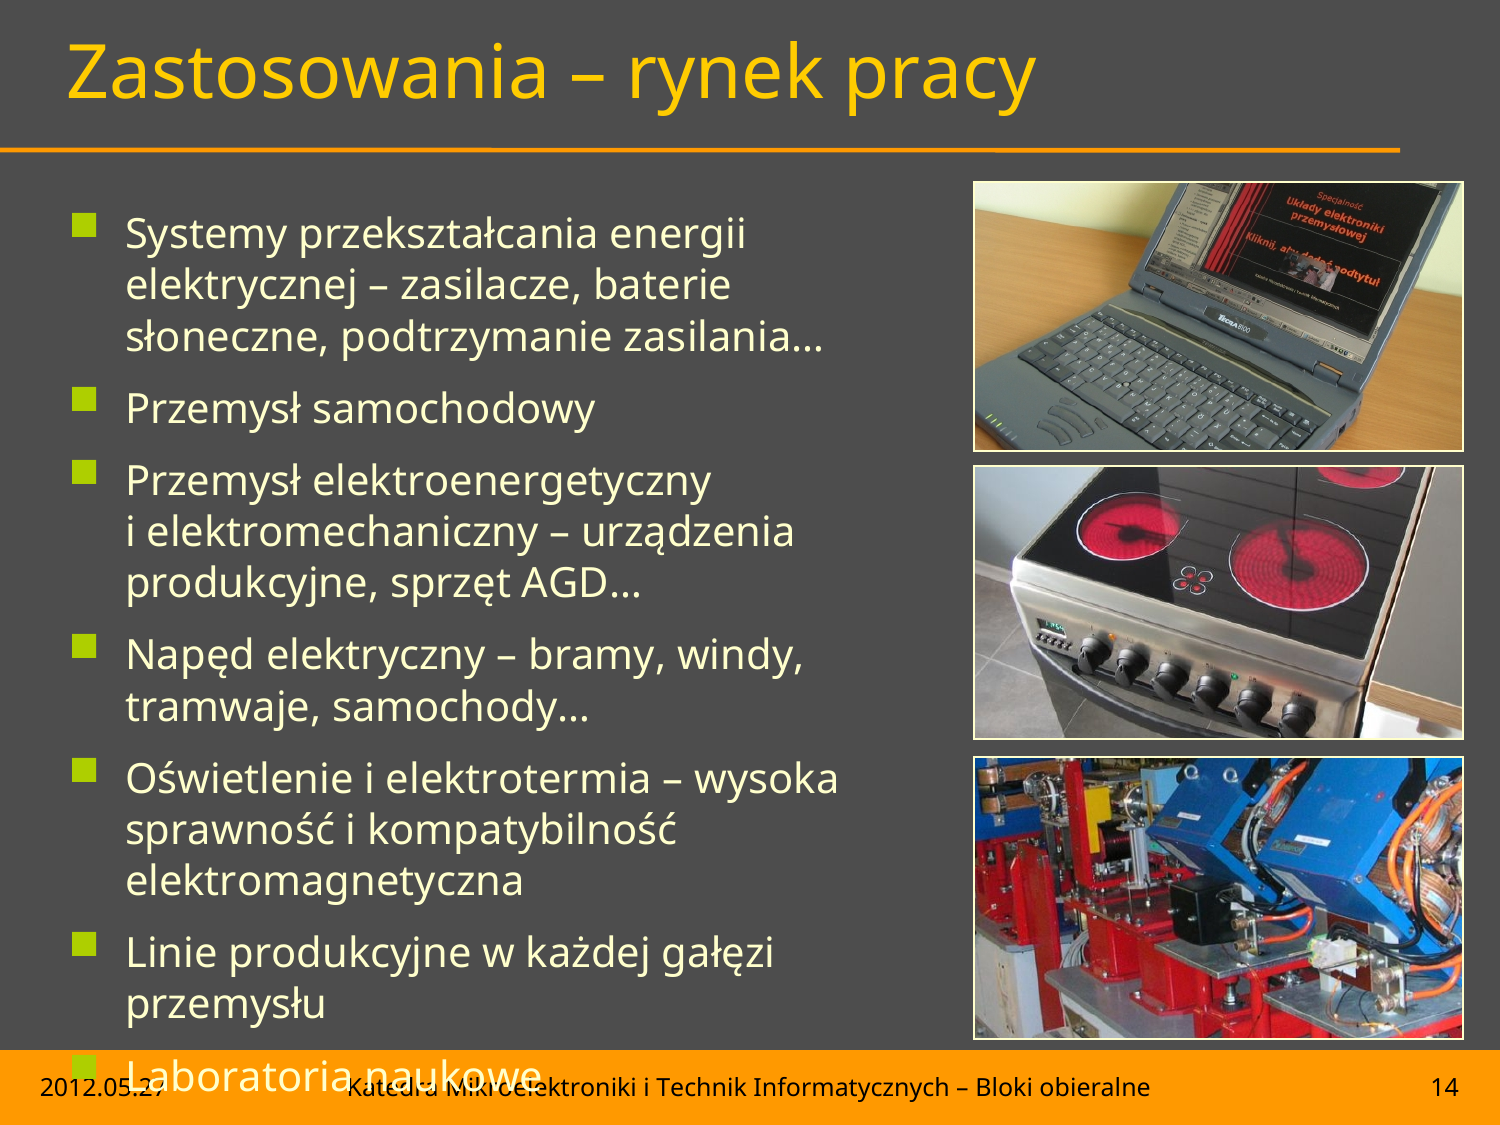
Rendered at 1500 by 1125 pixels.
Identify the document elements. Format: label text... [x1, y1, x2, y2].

list Systemy przekształcania energii elektrycznej – zasilacze, baterie słoneczne, podtrzymanie zasilania… Przemysł samochodowy Przemysł elektroenergetyczny i elektromechaniczny – urządzenia produkcyjne, sprzęt AGD… Napęd elektryczny – bramy, windy, tramwaje, samochody… Oświetlenie i elektrotermia – wysoka sprawność i kompatybilność elektromagnetyczna Linie produkcyjne w każdej gałęzi przemysłu Laboratoria naukowe [53, 200, 951, 1027]
picture [975, 757, 1462, 1038]
picture [975, 182, 1462, 451]
title Zastosowania – rynek pracy [52, 12, 1469, 127]
picture [975, 467, 1462, 738]
